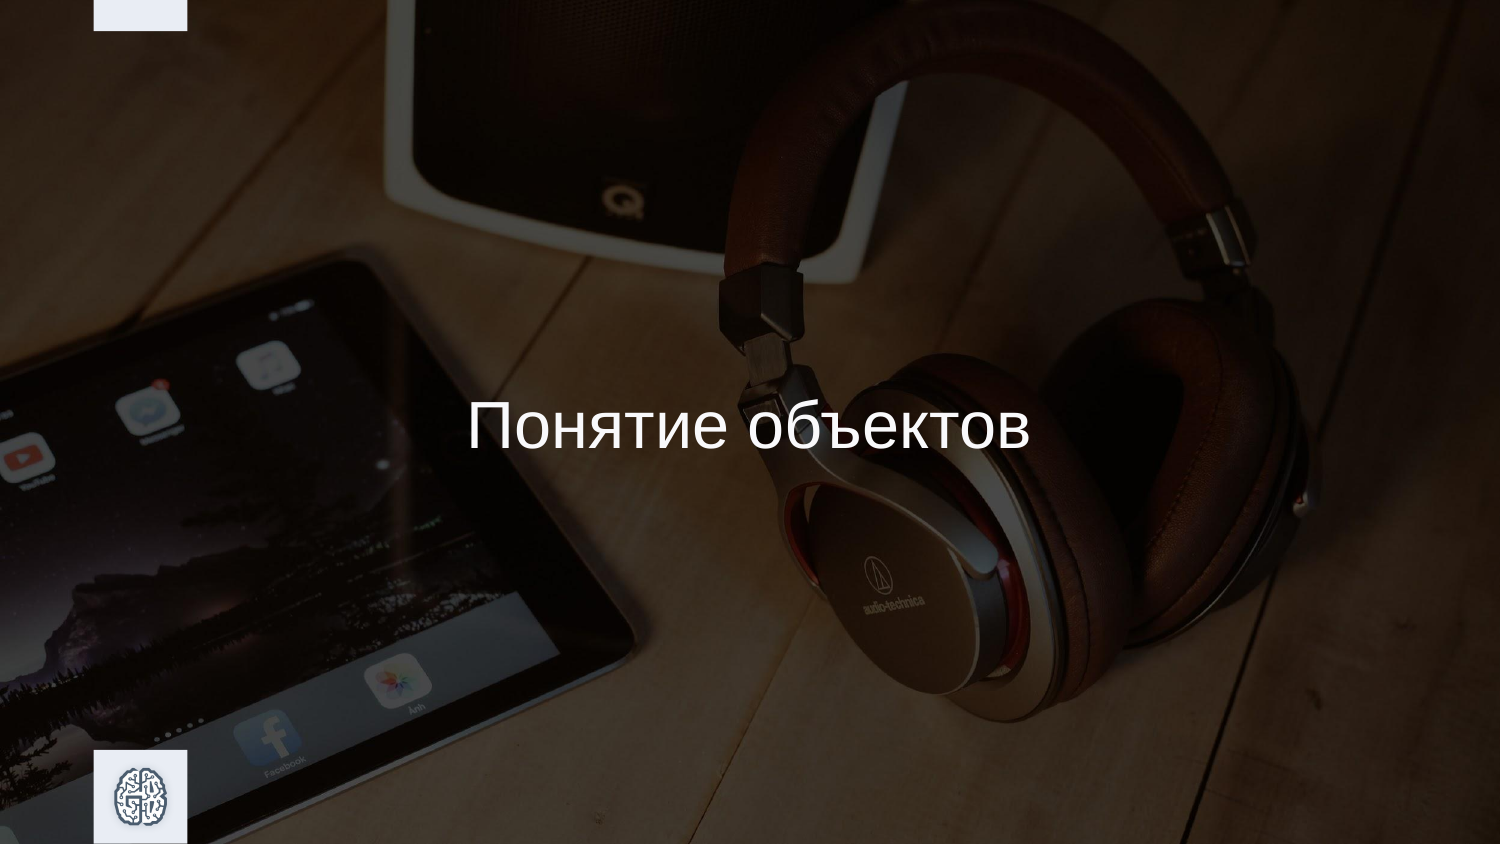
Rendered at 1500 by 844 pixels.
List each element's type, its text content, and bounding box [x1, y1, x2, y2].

picture [106, 760, 175, 834]
picture [0, 0, 1500, 844]
text_box Понятие объектов [187, 93, 1312, 750]
